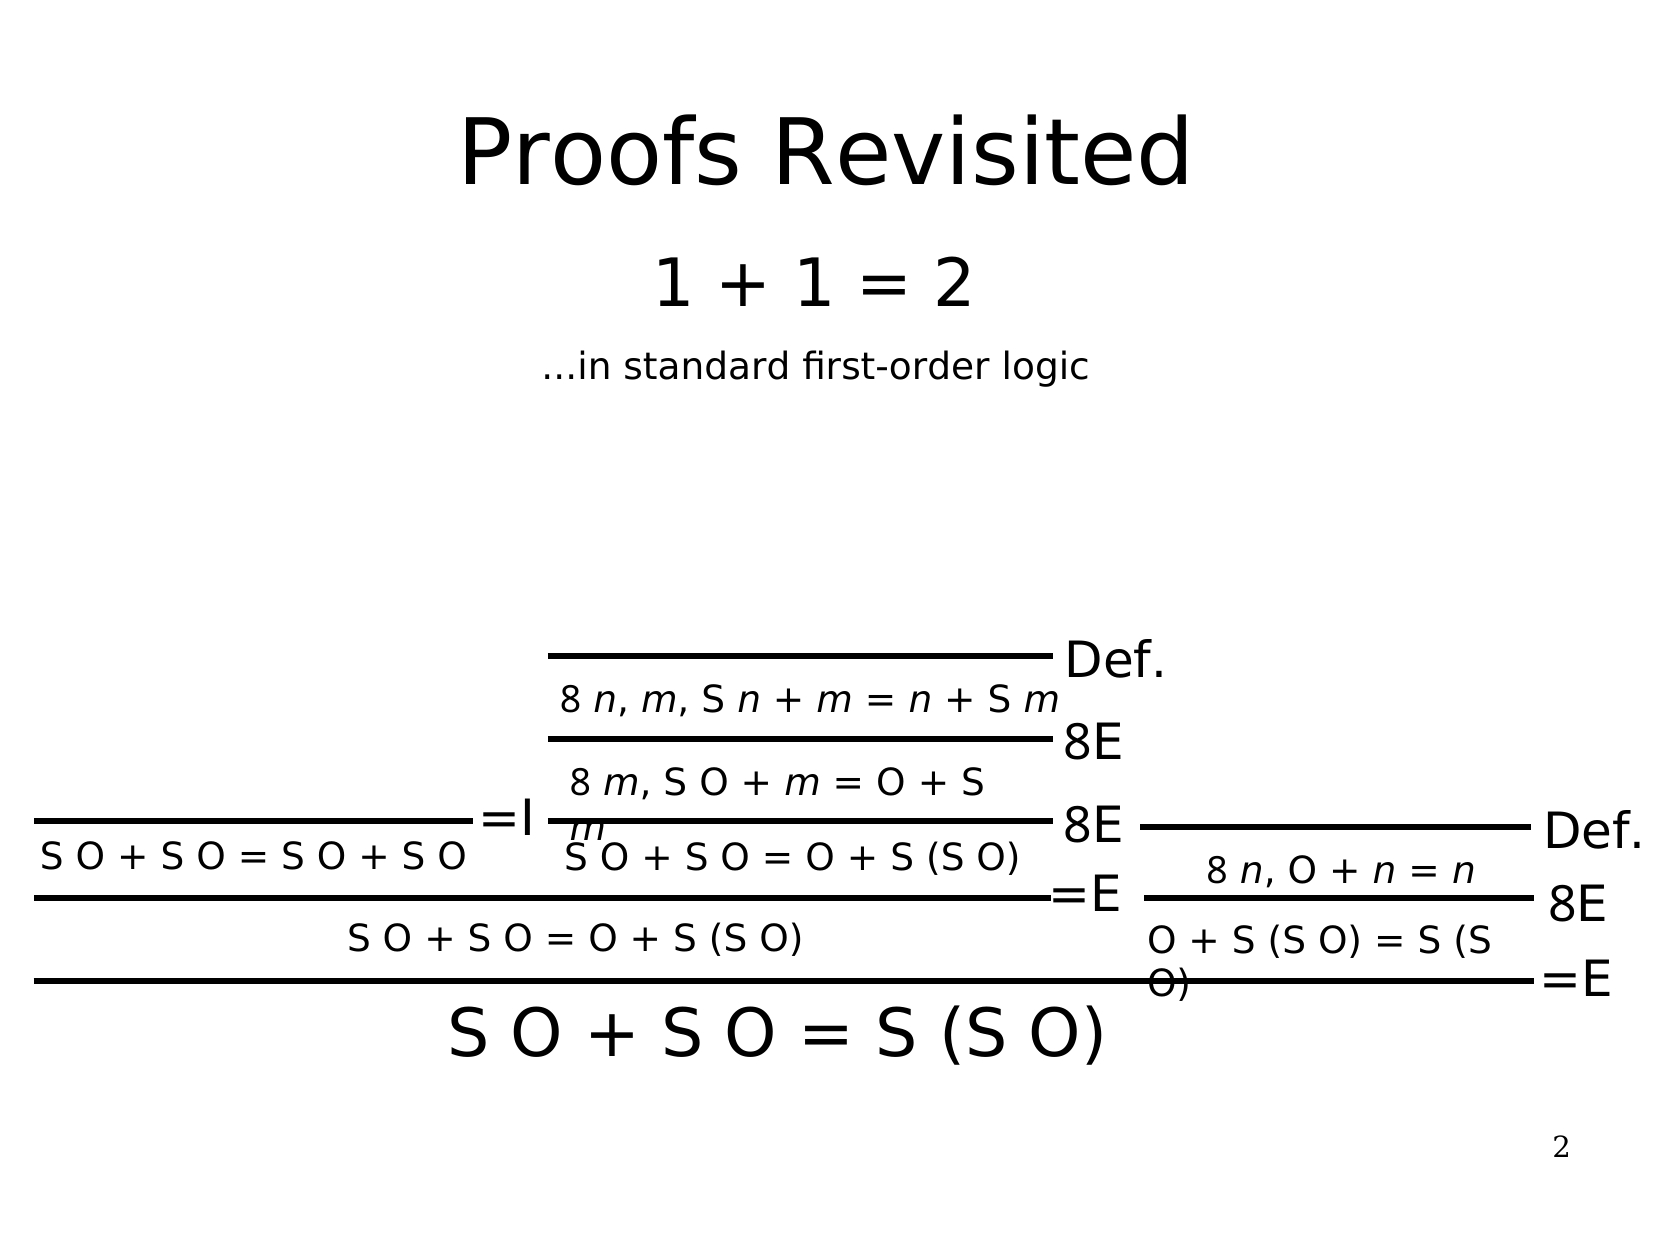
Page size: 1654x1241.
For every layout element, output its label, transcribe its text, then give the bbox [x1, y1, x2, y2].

text_box =E [1525, 943, 1648, 1053]
text_box Def. [1528, 794, 1654, 904]
text_box =I [464, 781, 554, 828]
text_box Def. [1050, 623, 1248, 733]
text_box 8 n, m, S n + m = n + S m [545, 664, 1082, 751]
text_box 8 m, S O + m = O + S m [554, 747, 1043, 834]
text_box S O + S O = S O + S O [25, 827, 551, 886]
text_box S O + S O = O + S (S O) [332, 909, 967, 969]
text_box O + S (S O) = S (S O) [1132, 911, 1533, 985]
text_box 8E [1048, 733, 1172, 808]
text_box =E [1034, 857, 1157, 967]
text_box 8 n, O + n = n [1191, 835, 1533, 922]
title Proofs Revisited [82, 56, 1571, 250]
text_box 8E [1048, 808, 1172, 891]
text_box 8E [1533, 904, 1638, 970]
text_box ...in standard first-order logic [526, 337, 1127, 396]
text_box S O + S O = S (S O) [432, 986, 1146, 1080]
text_box 1 + 1 = 2 [637, 236, 1013, 330]
text_box S O + S O = O + S (S O) [549, 828, 1041, 887]
